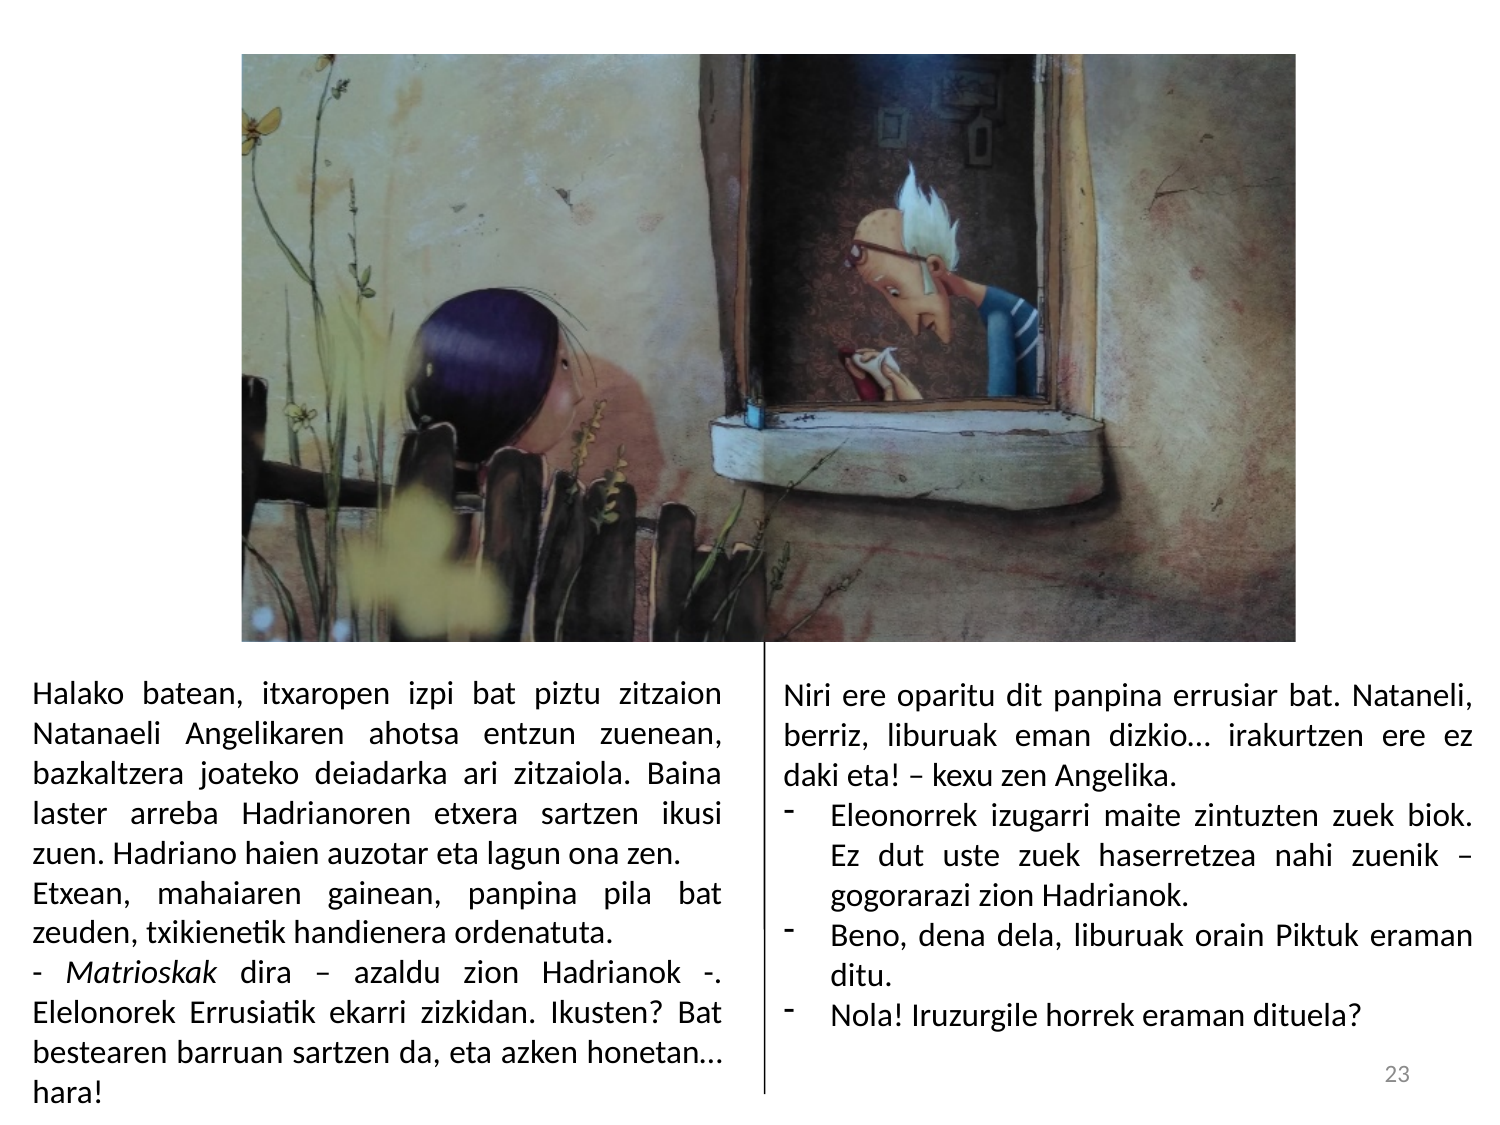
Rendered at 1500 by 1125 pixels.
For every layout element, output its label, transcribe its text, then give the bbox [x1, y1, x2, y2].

text_box Halako batean, itxaropen izpi bat piztu zitzaion Natanaeli Angelikaren ahotsa entzun zuenean, bazkaltzera joateko deiadarka ari zitzaiola. Baina laster arreba Hadrianoren etxera sartzen ikusi zuen. Hadriano haien auzotar eta lagun ona zen. Etxean, mahaiaren gainean, panpina pila bat zeuden, txikienetik handienera ordenatuta. - Matrioskak dira – azaldu zion Hadrianok -. Elelonorek Errusiatik ekarri zizkidan. Ikusten? Bat bestearen barruan sartzen da, eta azken honetan… hara! [17, 663, 739, 1118]
picture [241, 54, 1296, 642]
slide_number <numéro> [1074, 1042, 1425, 1103]
text_box Niri ere oparitu dit panpina errusiar bat. Nataneli, berriz, liburuak eman dizkio… irakurtzen ere ez daki eta! – kexu zen Angelika. Eleonorrek izugarri maite zintuzten zuek biok. Ez dut uste zuek haserretzea nahi zuenik – gogorarazi zion Hadrianok. Beno, dena dela, liburuak orain Piktuk eraman ditu. Nola! Iruzurgile horrek eraman dituela? [768, 666, 1490, 1041]
